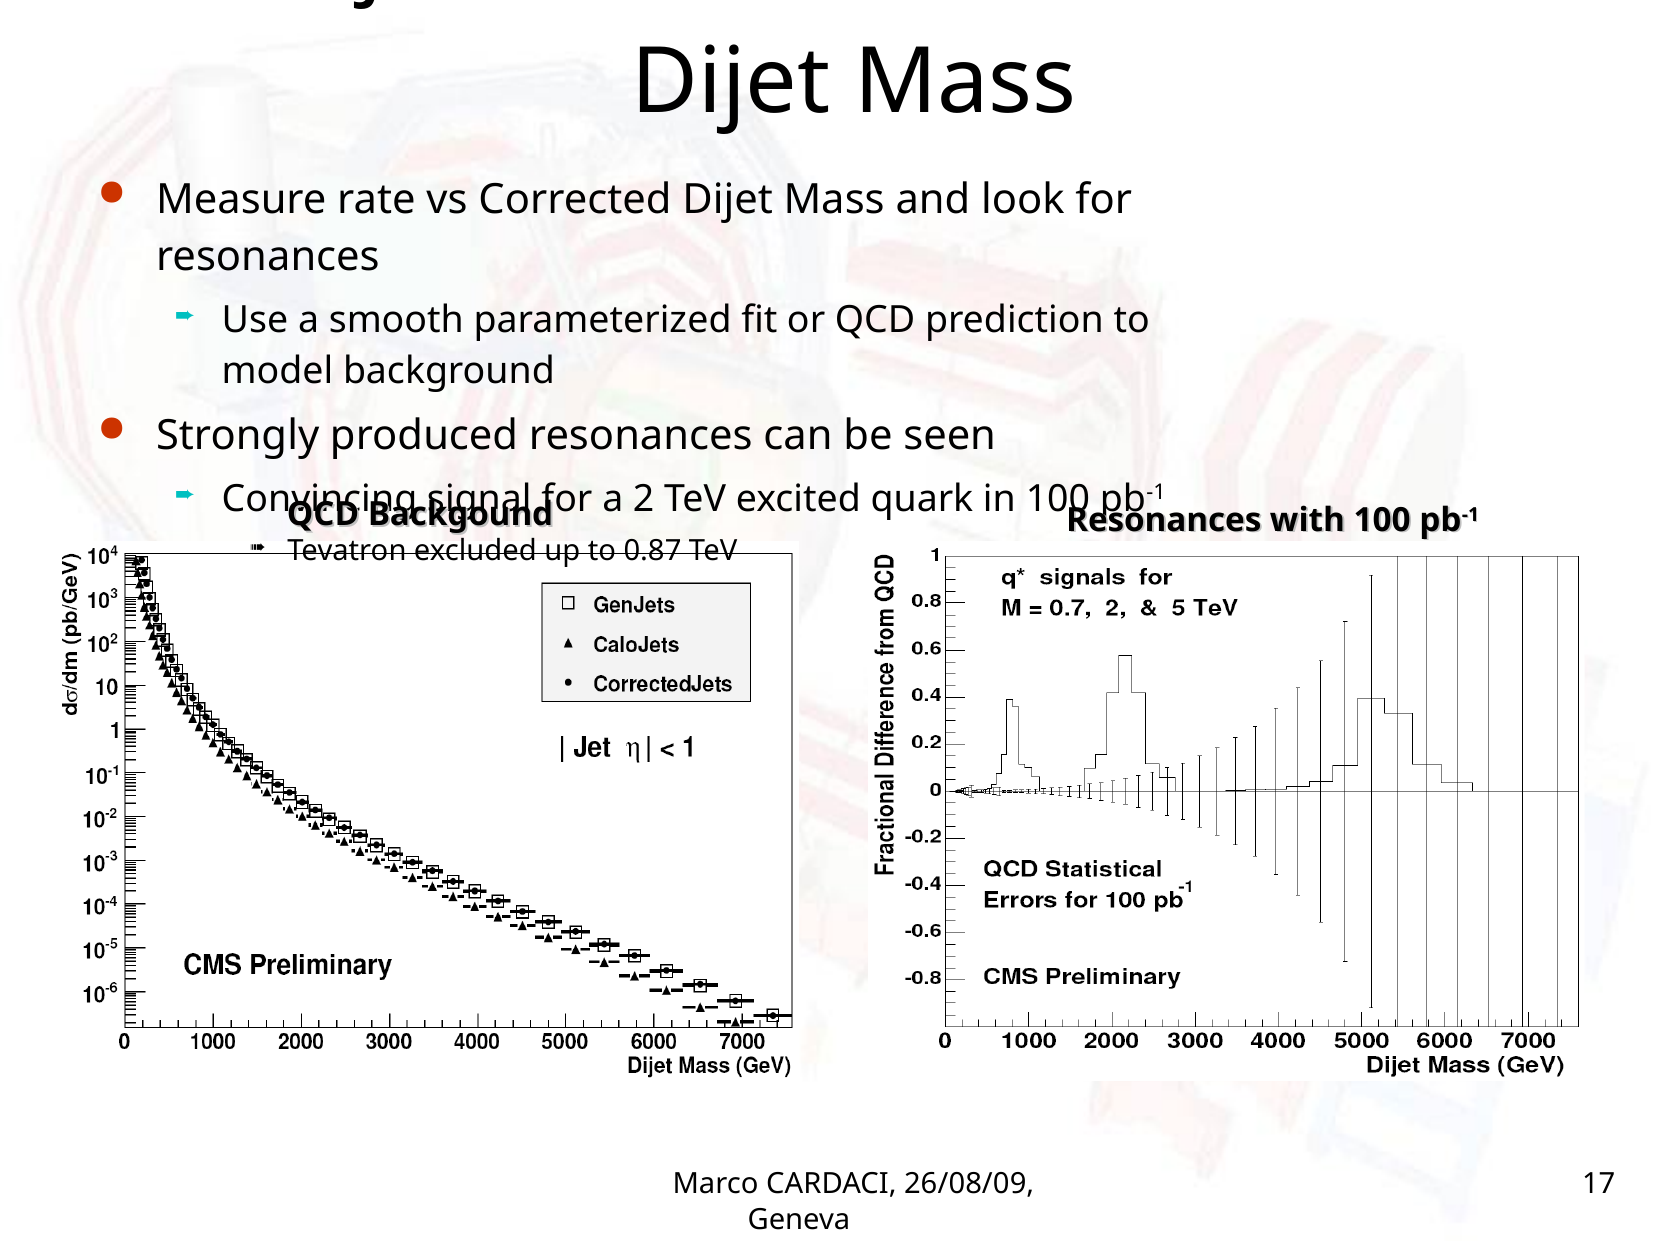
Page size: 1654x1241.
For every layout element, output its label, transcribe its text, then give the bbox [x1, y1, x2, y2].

text_box QCD Backgound [272, 482, 569, 543]
picture [0, 0, 1654, 1241]
text_box Resonances with 100 pb-1 [1051, 487, 1494, 549]
text_box Measure rate vs Corrected Dijet Mass and look for resonances Use a smooth parameterized fit or QCD prediction to model background Strongly produced resonances can be seen Convincing signal for a 2 TeV excited quark in 100 pb-1 Tevatron excluded up to 0.87 TeV [84, 161, 1268, 506]
text_box Marco CARDACI, 26/08/09, Geneva [657, 1157, 1078, 1213]
text_box 17 [1566, 1157, 1650, 1213]
title Dijet Resonances in Rate vs Dijet Mass [151, 28, 1558, 147]
